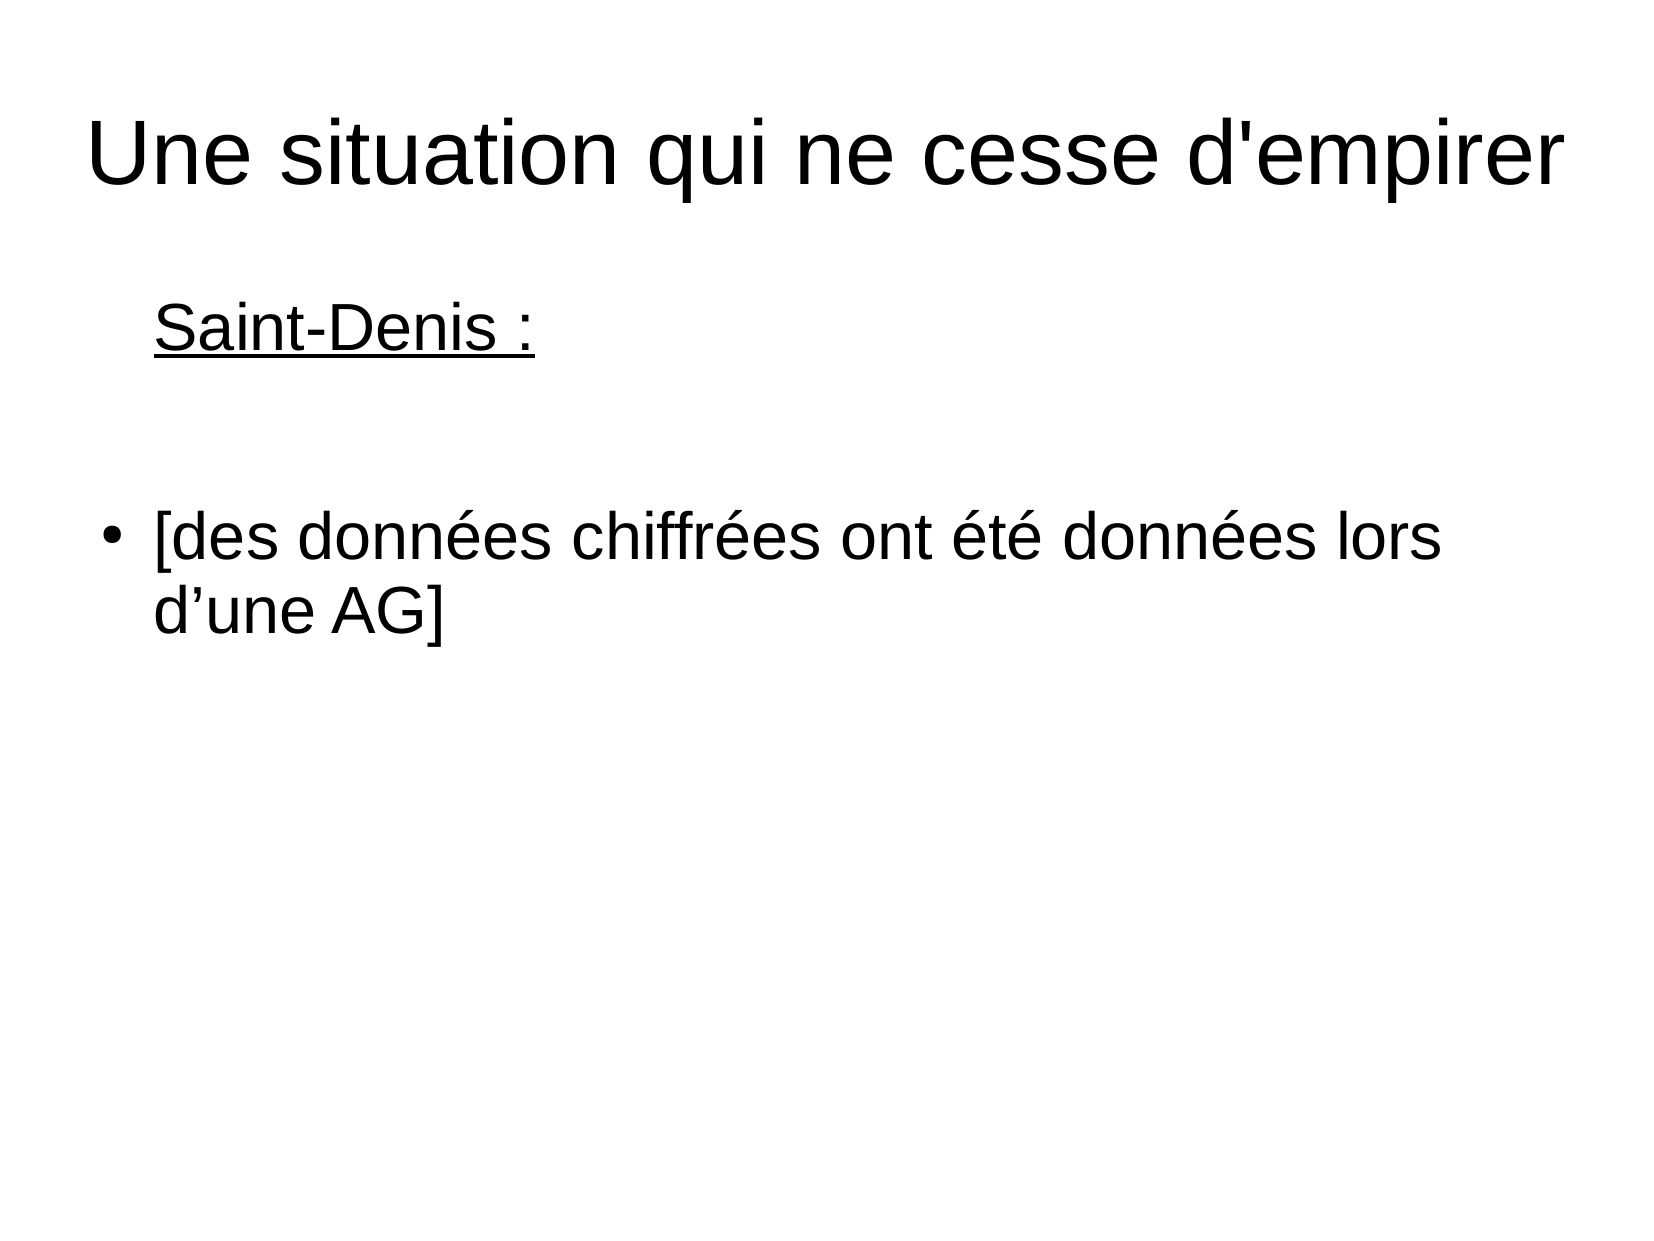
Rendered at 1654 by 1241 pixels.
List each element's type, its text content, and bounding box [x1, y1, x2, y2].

list Saint-Denis : [des données chiffrées ont été données lors d’une AG] [82, 290, 1571, 1010]
title Une situation qui ne cesse d'empirer [82, 49, 1571, 257]
